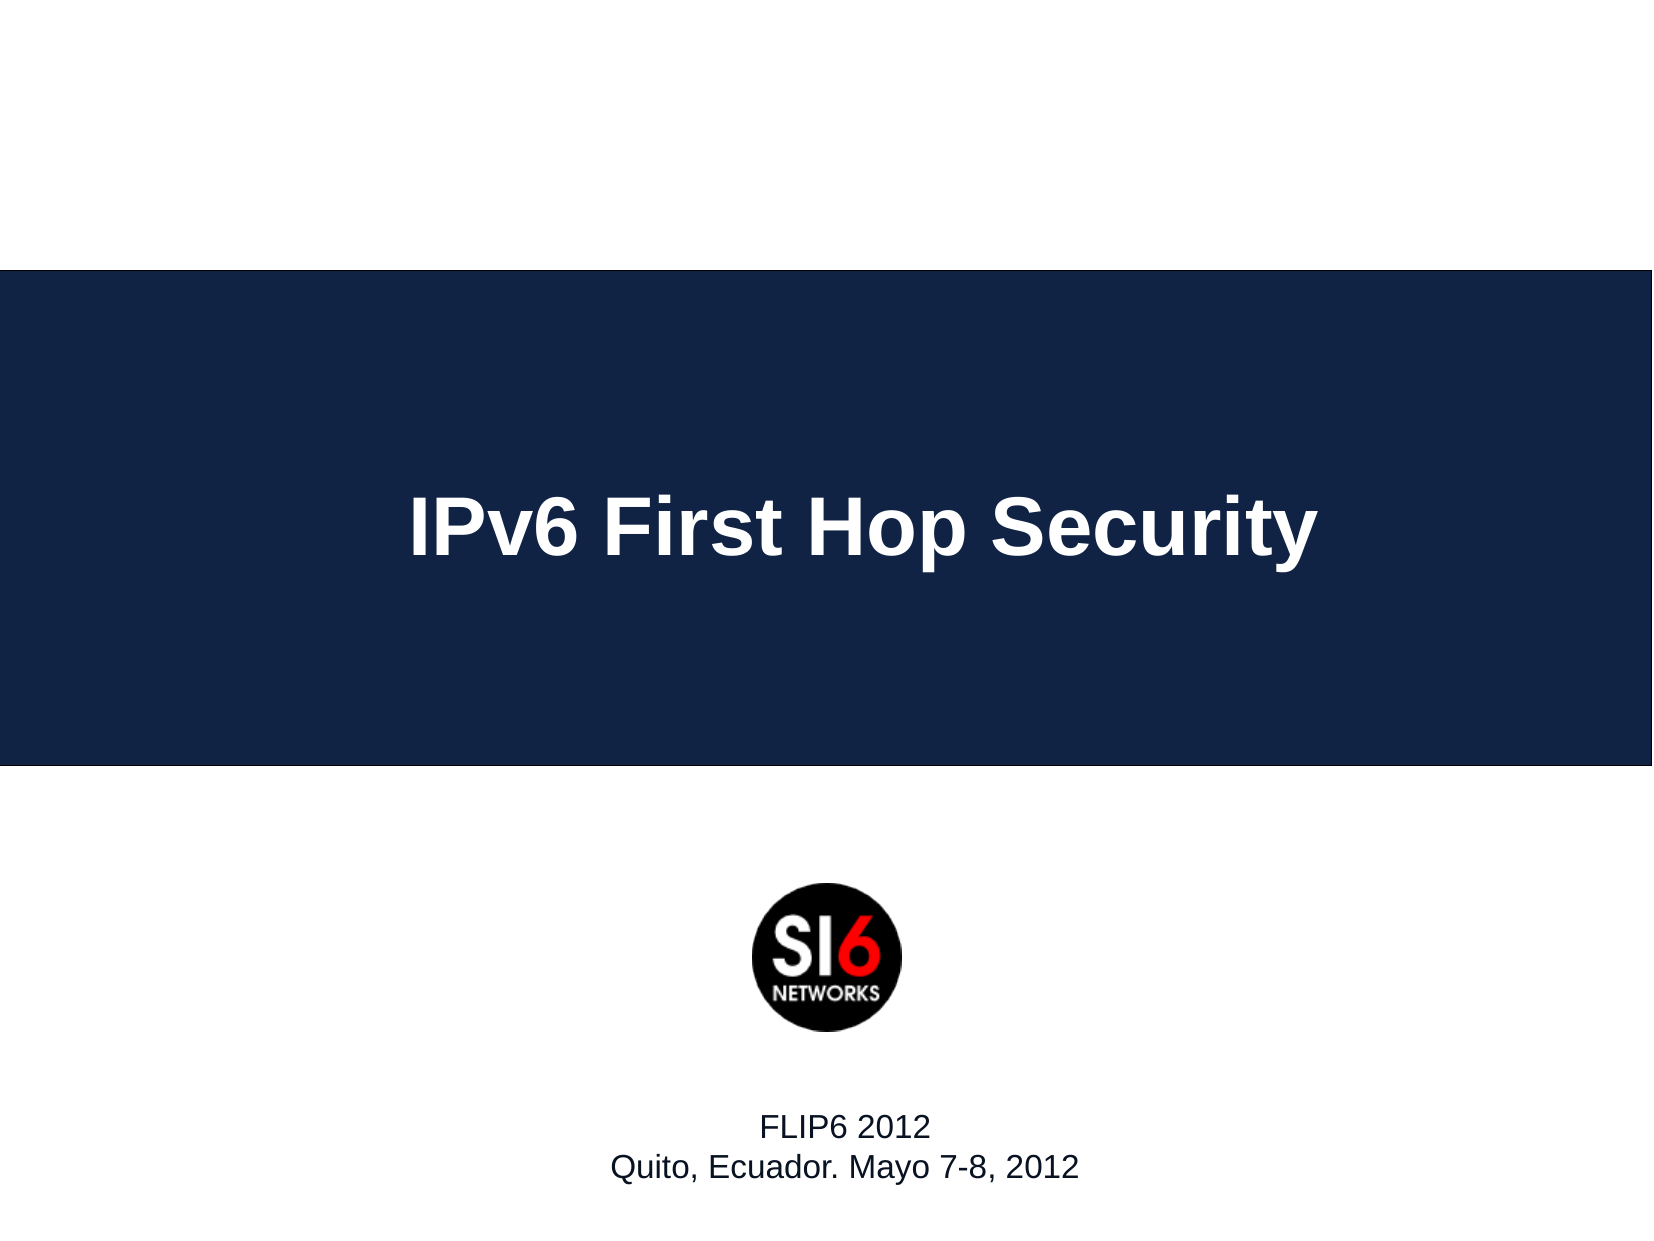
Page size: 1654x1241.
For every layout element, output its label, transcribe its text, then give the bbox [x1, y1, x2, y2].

list FLIP6 2012 Quito, Ecuador. Mayo 7-8, 2012 [345, 1108, 1276, 1214]
picture [752, 883, 902, 1032]
list IPv6 First Hop Security [67, 480, 1591, 601]
